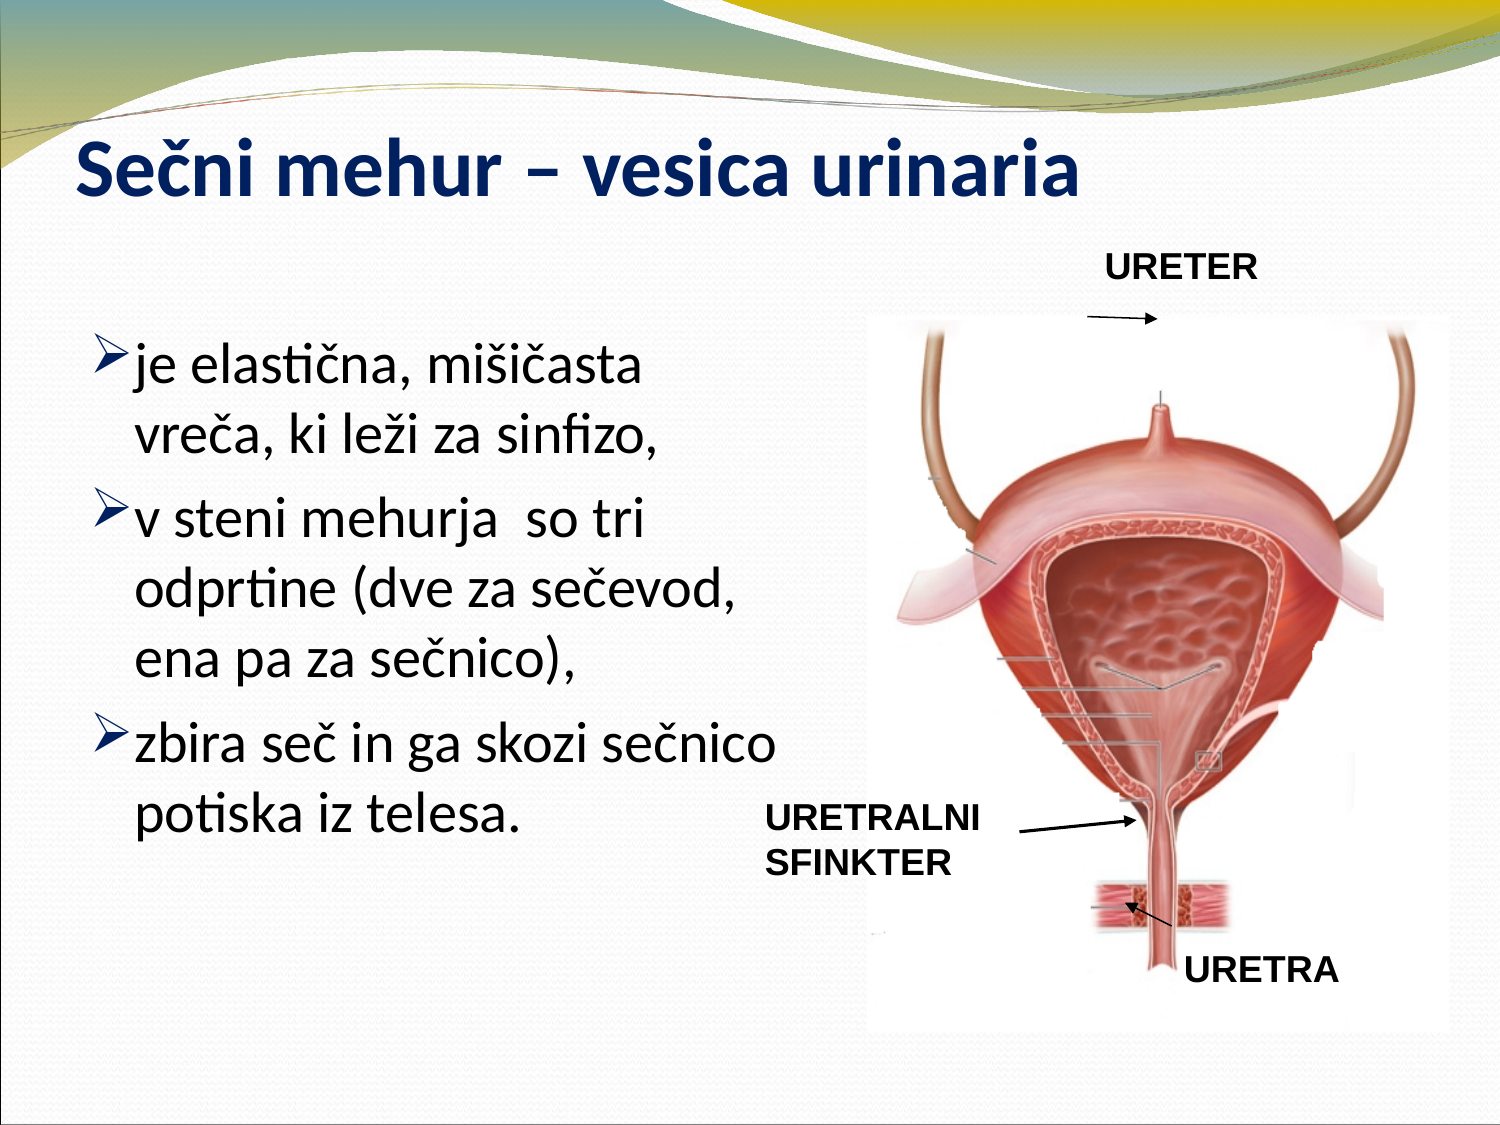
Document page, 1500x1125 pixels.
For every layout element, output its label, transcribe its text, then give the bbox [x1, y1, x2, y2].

picture [0, 0, 1500, 1125]
text_box URETRALNI SFINKTER [750, 785, 1093, 891]
text_box URETER [1089, 234, 1445, 295]
text_box URETRA [1169, 937, 1500, 998]
text_box Sečni mehur – vesica urinaria [74, 105, 1425, 304]
text_box je elastična, mišičasta vreča, ki leži za sinfizo, v steni mehurja so tri odprtine (dve za sečevod, ena pa za sečnico), zbira seč in ga skozi sečnico potiska iz telesa. [74, 317, 809, 1038]
